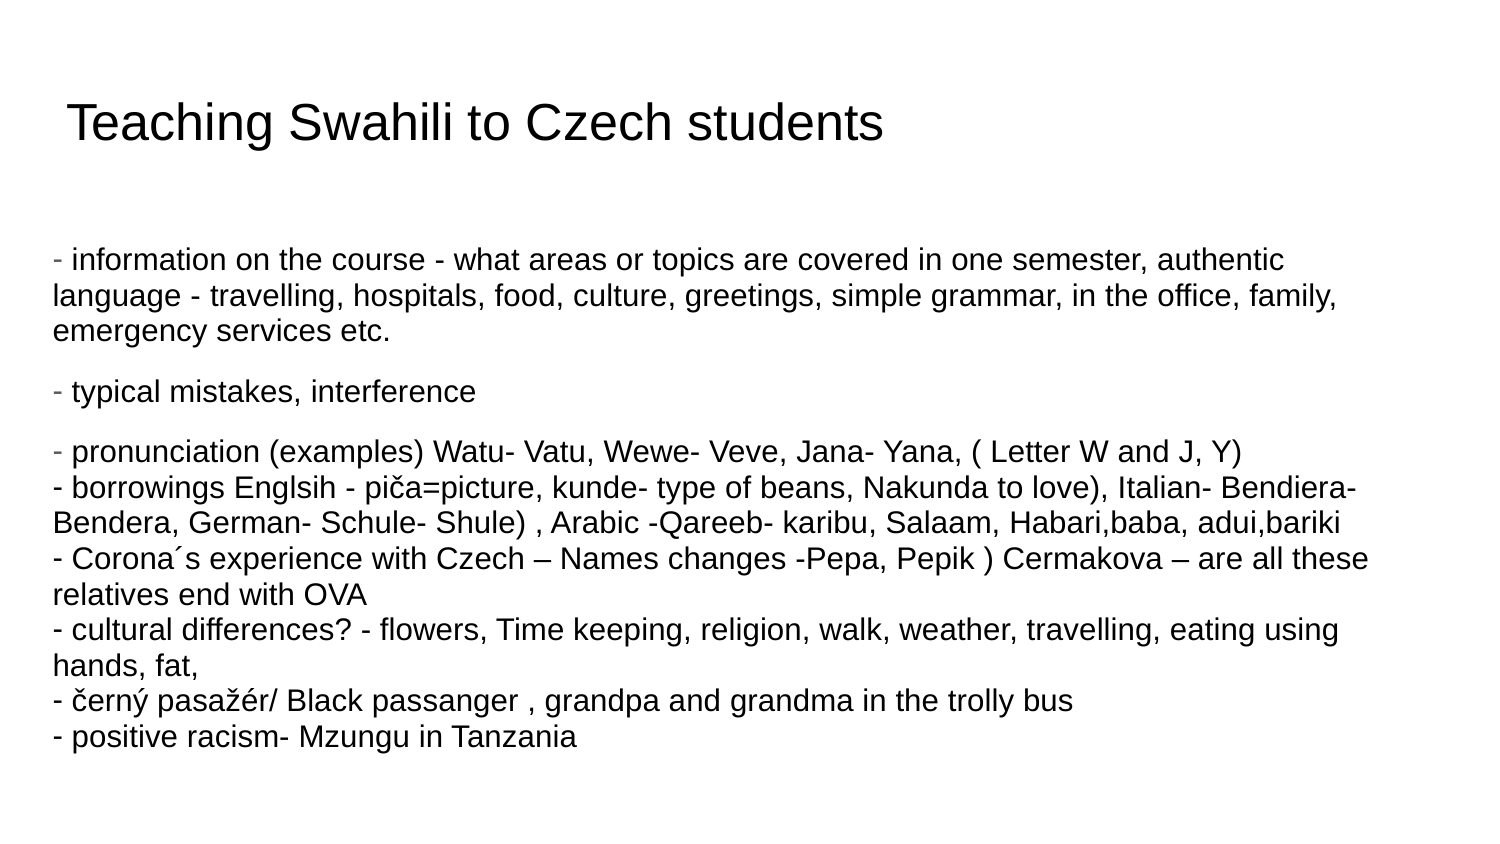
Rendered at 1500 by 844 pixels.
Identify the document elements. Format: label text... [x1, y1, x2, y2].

title Teaching Swahili to Czech students [51, 72, 1449, 167]
list information on the course - what areas or topics are covered in one semester, authentic language - travelling, hospitals, food, culture, greetings, simple grammar, in the office, family, emergency services etc. typical mistakes, interference pronunciation (examples) Watu- Vatu, Wewe- Veve, Jana- Yana, ( Letter W and J, Y) borrowings Englsih - piča=picture, kunde- type of beans, Nakunda to love), Italian- Bendiera- Bendera, German- Schule- Shule) , Arabic -Qareeb- karibu, Salaam, Habari,baba, adui,bariki Corona´s experience with Czech – Names changes -Pepa, Pepik ) Cermakova – are all these relatives end with OVA cultural differences? - flowers, Time keeping, religion, walk, weather, travelling, eating using hands, fat, černý pasažér/ Black passanger , grandpa and grandma in the trolly bus positive racism- Mzungu in Tanzania [37, 227, 1436, 788]
